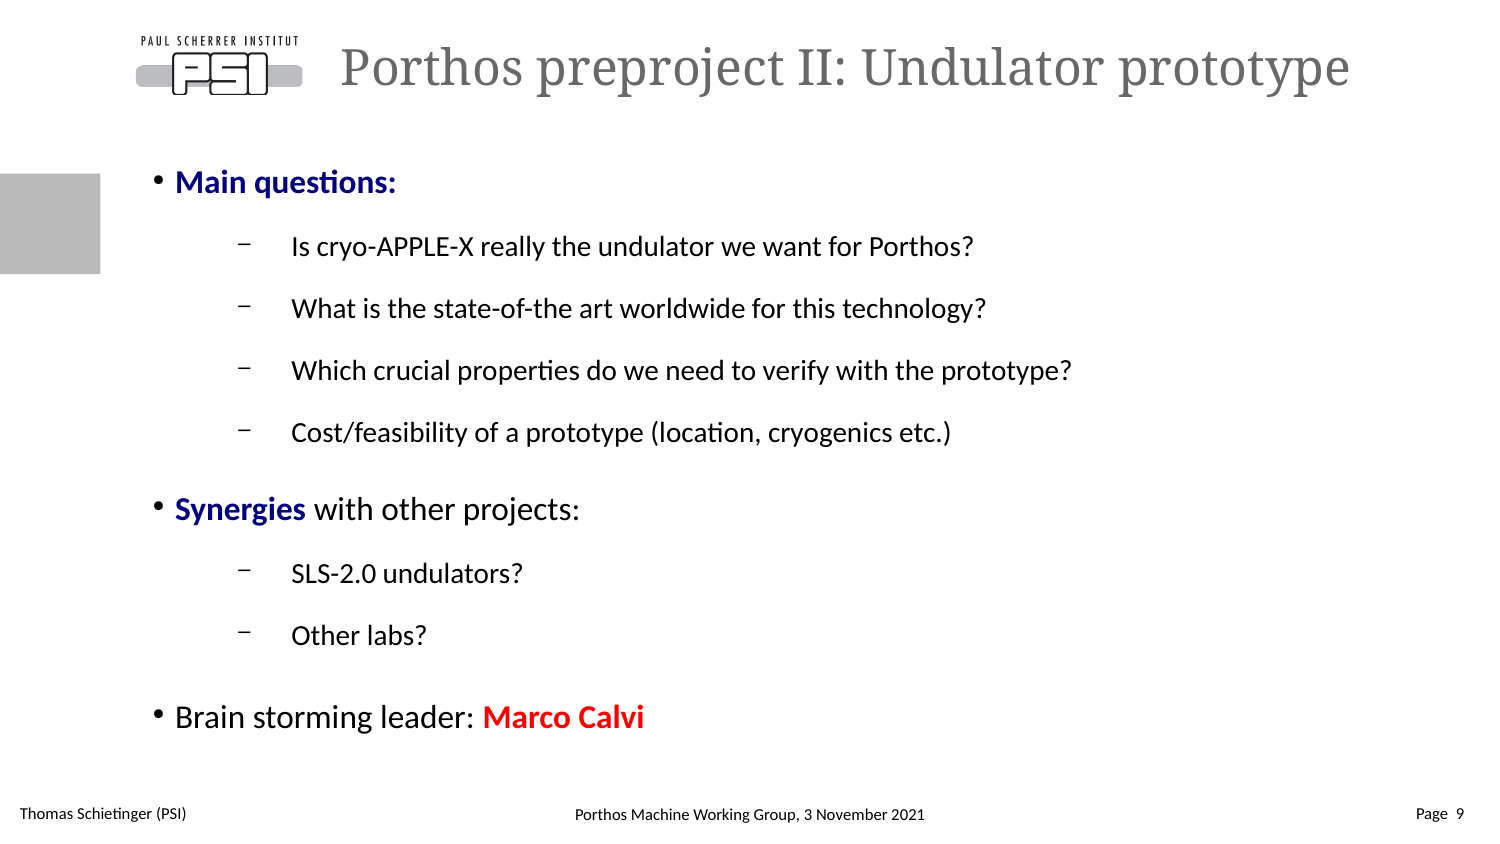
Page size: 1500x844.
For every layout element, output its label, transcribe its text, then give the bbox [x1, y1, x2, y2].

list Main questions: Is cryo-APPLE-X really the undulator we want for Porthos? What is the state-of-the art worldwide for this technology? Which crucial properties do we need to verify with the prototype? Cost/feasibility of a prototype (location, cryogenics etc.) Synergies with other projects: SLS-2.0 undulators? Other labs? Brain storming leader: Marco Calvi [149, 160, 1450, 742]
title Porthos preproject II: Undulator prototype [340, 35, 1442, 98]
